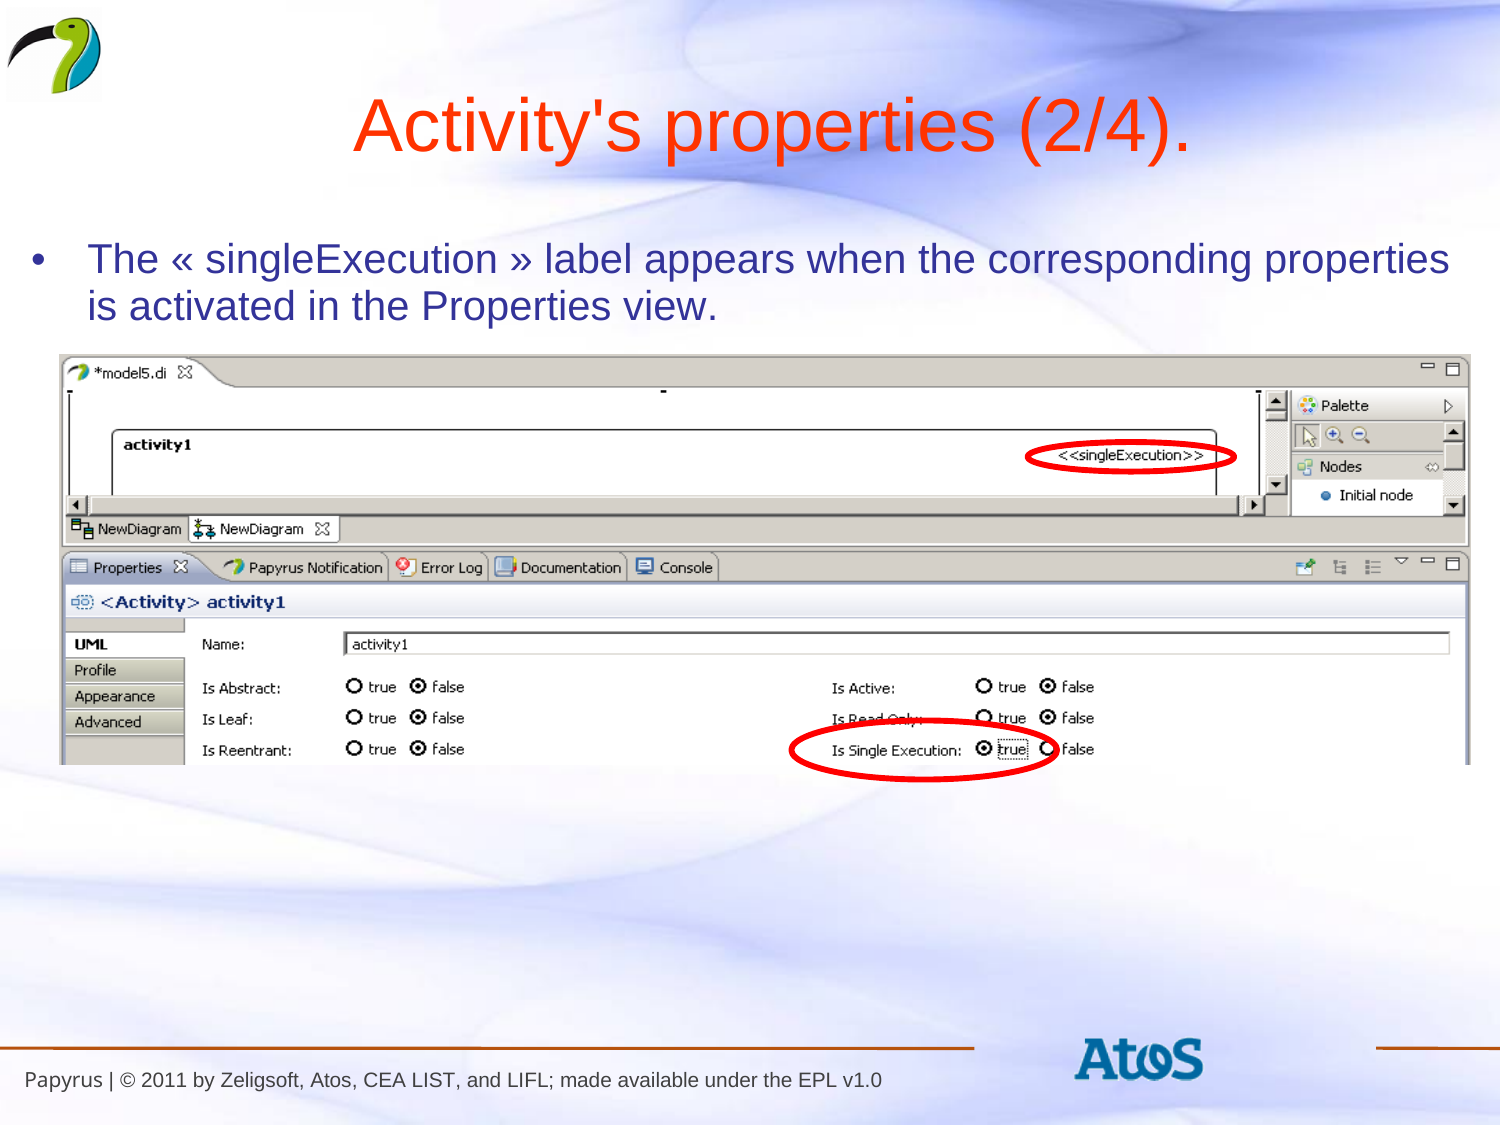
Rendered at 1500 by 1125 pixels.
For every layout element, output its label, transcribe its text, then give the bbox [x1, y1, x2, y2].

picture [0, 0, 1500, 1125]
list The « singleExecution » label appears when the corresponding properties is activated in the Properties view. [31, 236, 1469, 960]
text_box [791, 720, 1058, 780]
title Activity's properties (2/4). [283, 72, 1264, 178]
text_box [1027, 442, 1235, 472]
